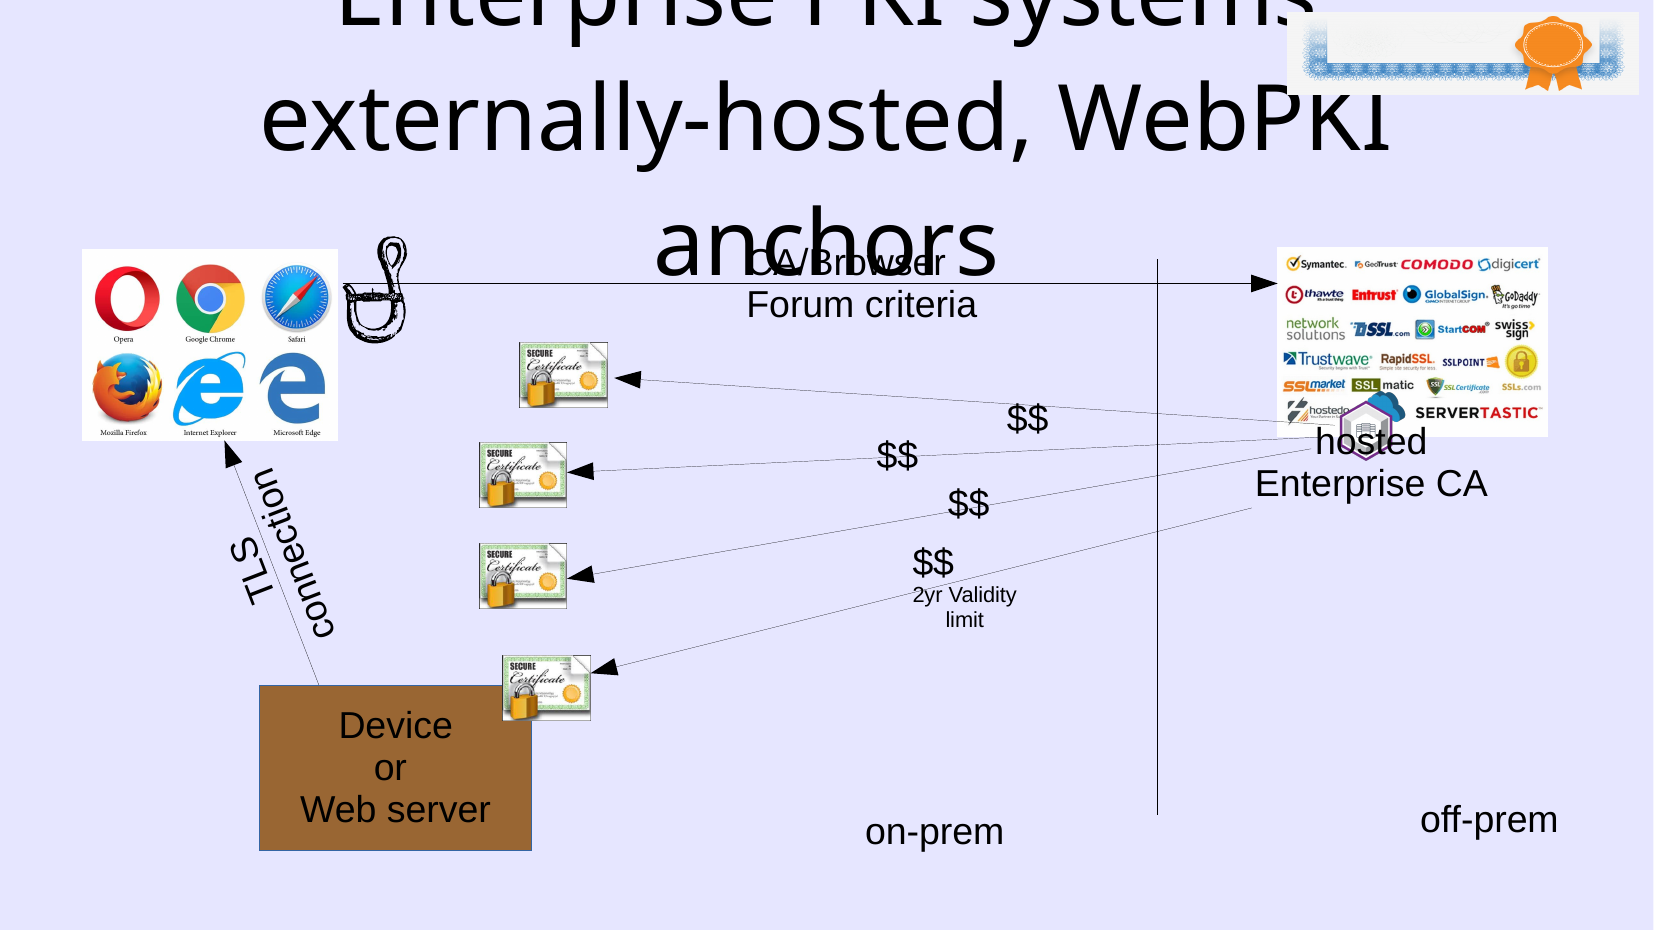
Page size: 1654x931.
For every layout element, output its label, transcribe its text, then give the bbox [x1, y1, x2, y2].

text_box CA/Browser Forum criteria [731, 233, 993, 333]
text_box off-prem [1405, 791, 1619, 849]
text_box Device or Web server [259, 685, 532, 851]
picture [502, 655, 591, 721]
picture [479, 543, 567, 609]
picture [1287, 12, 1639, 95]
picture [82, 249, 338, 441]
title Enterprise PKI systems externally-hosted, WebPKI anchors [82, 0, 1571, 250]
text_box on-prem [850, 803, 1063, 860]
text_box $$ [933, 474, 1005, 532]
text_box $$ 2yr Validity limit [897, 533, 1067, 650]
picture [1277, 247, 1548, 438]
text_box $$ [861, 427, 934, 485]
picture [342, 236, 408, 344]
picture [519, 342, 608, 408]
picture [479, 442, 567, 508]
text_box $$ [992, 389, 1064, 447]
text_box hosted Enterprise CA [1240, 413, 1503, 513]
